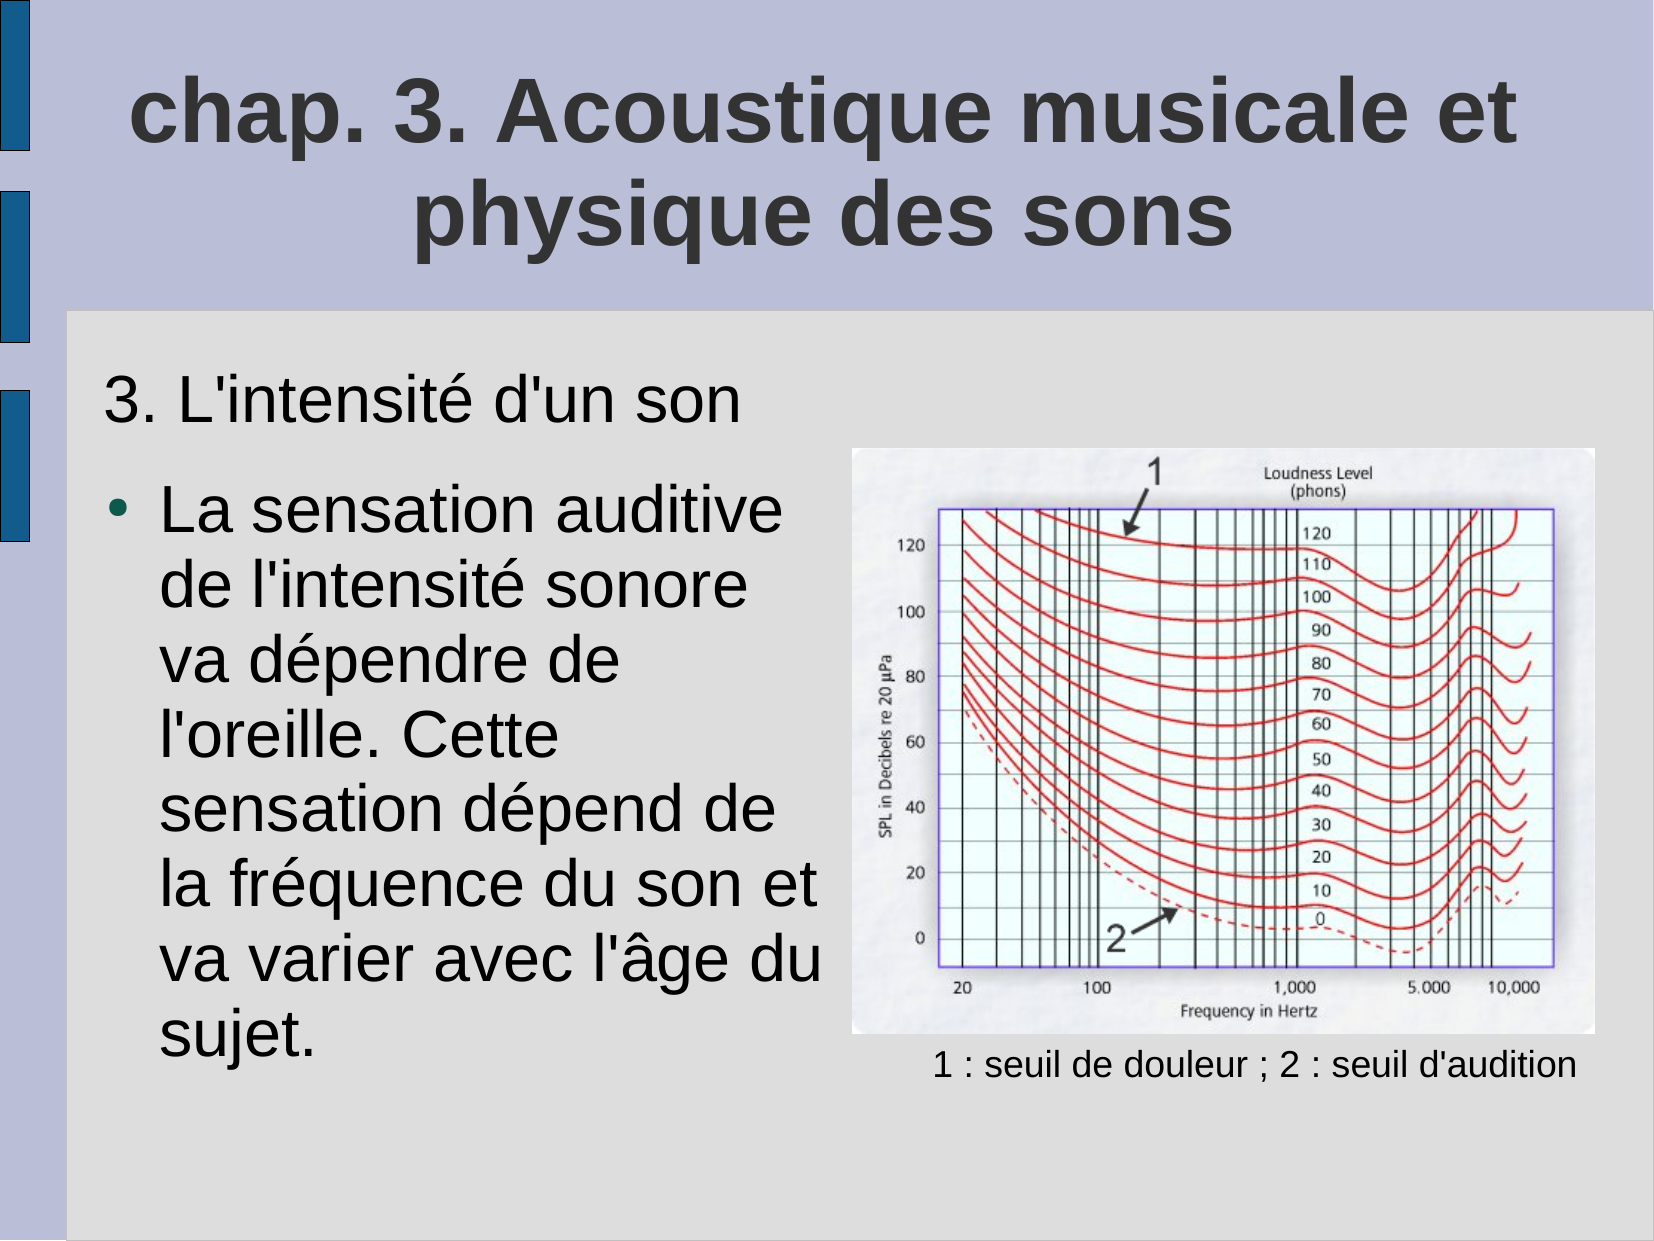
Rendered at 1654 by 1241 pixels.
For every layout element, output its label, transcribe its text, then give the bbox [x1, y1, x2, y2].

title chap. 3. Acoustique musicale et physique des sons [118, 58, 1531, 266]
picture [852, 448, 1595, 1034]
text_box 1 : seuil de douleur ; 2 : seuil d'audition [917, 1035, 1595, 1093]
text_box 3. L'intensité d'un son [88, 354, 1565, 444]
list La sensation auditive de l'intensité sonore va dépendre de l'oreille. Cette sensation dépend de la fréquence du son et va varier avec l'âge du sujet. [88, 472, 827, 1182]
